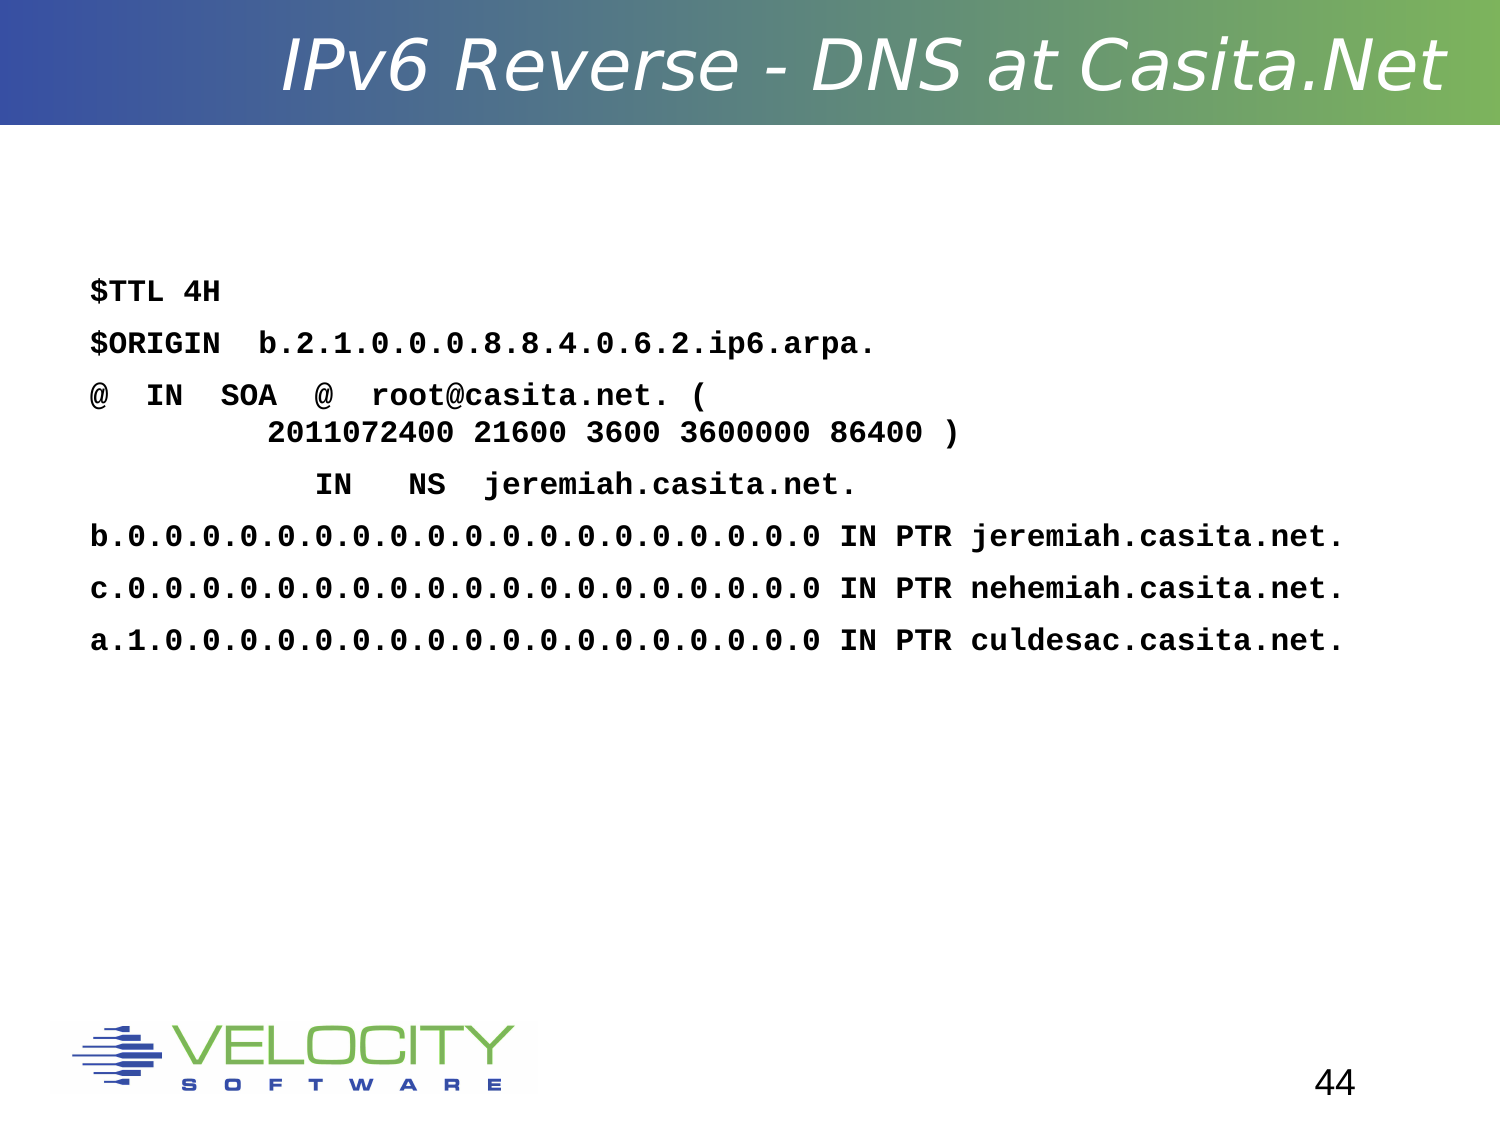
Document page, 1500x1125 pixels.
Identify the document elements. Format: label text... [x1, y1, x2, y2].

list $TTL 4H $ORIGIN b.2.1.0.0.0.8.8.4.0.6.2.ip6.arpa. @ IN SOA @ root@casita.net. ( 2011072400 21600 3600 3600000 86400 ) IN NS jeremiah.casita.net. b.0.0.0.0.0.0.0.0.0.0.0.0.0.0.0.0.0.0.0 IN PTR jeremiah.casita.net. c.0.0.0.0.0.0.0.0.0.0.0.0.0.0.0.0.0.0.0 IN PTR nehemiah.casita.net. a.1.0.0.0.0.0.0.0.0.0.0.0.0.0.0.0.0.0.0 IN PTR culdesac.casita.net. [75, 262, 1426, 1006]
title IPv6 Reverse - DNS at Casita.Net [62, 12, 1463, 113]
picture [50, 1021, 538, 1094]
